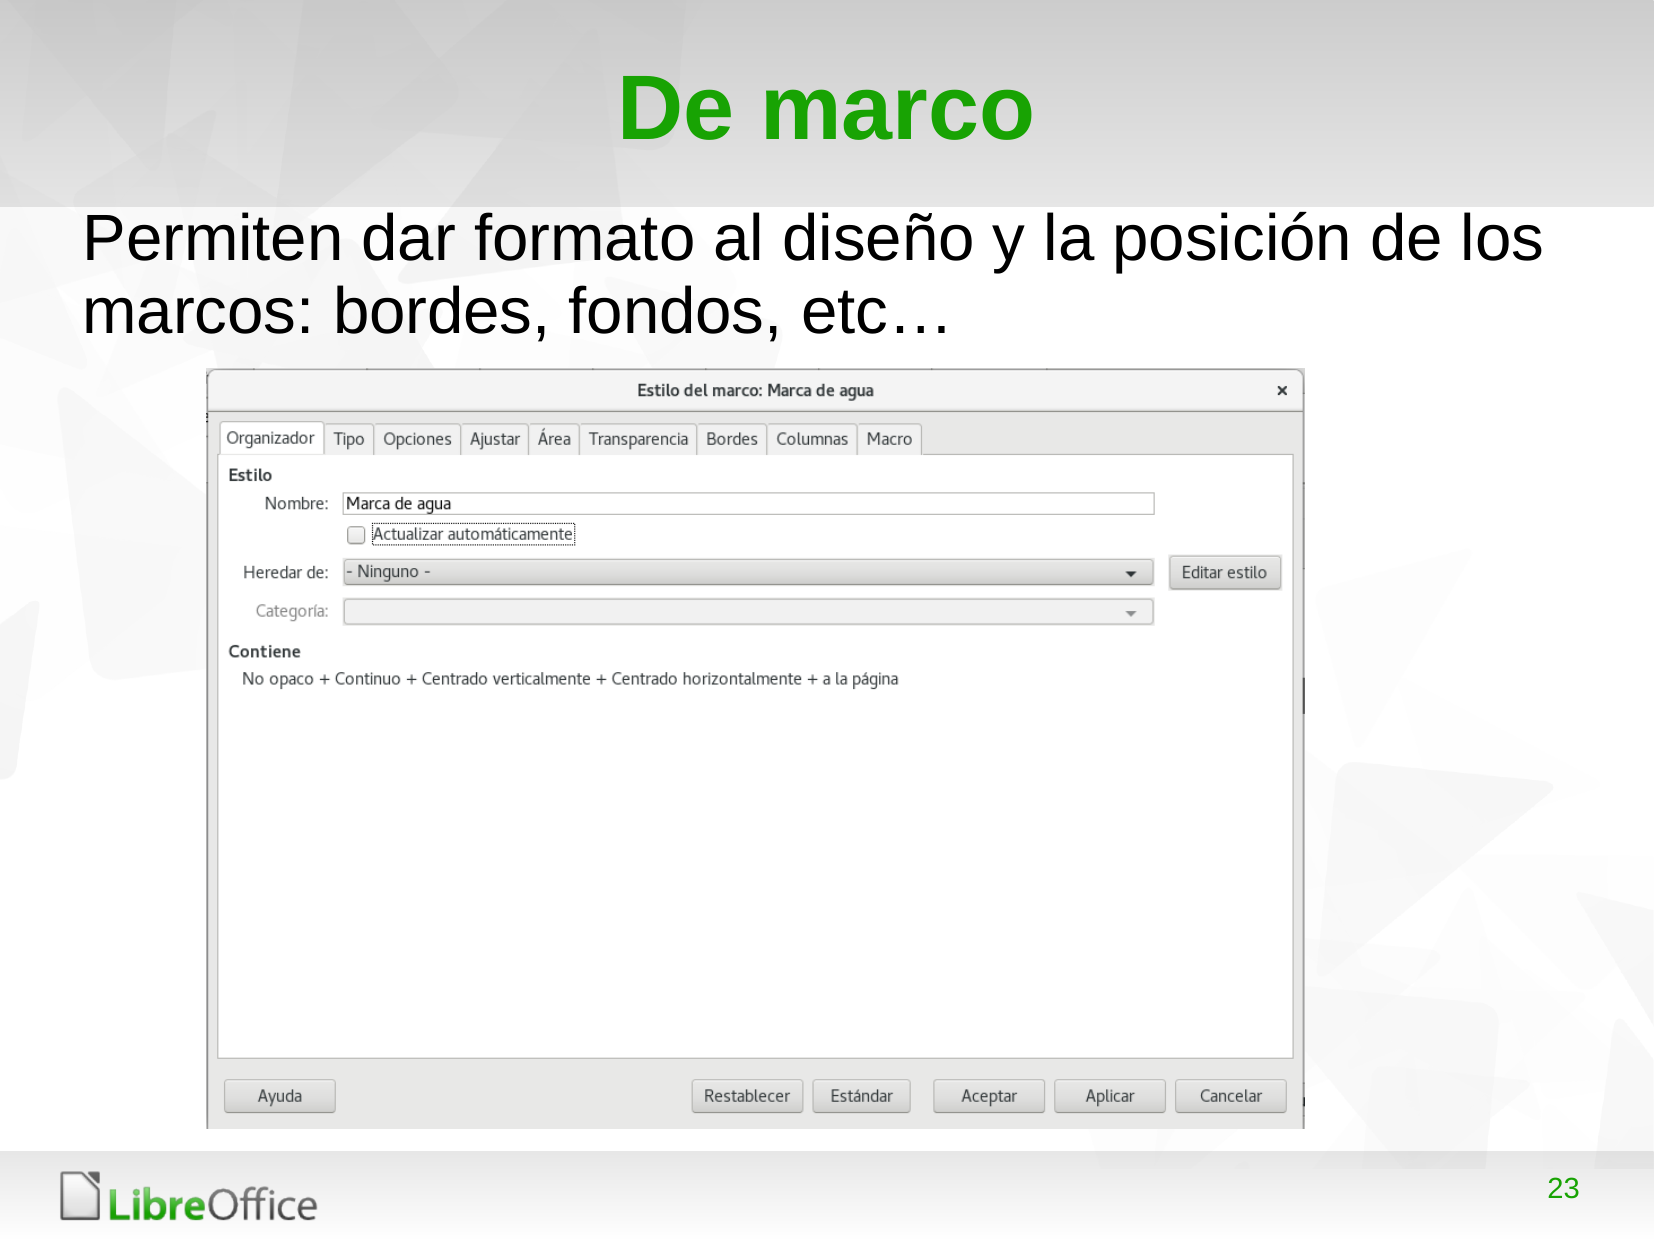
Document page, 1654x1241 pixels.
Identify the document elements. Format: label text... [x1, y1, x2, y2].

title De marco [82, 49, 1571, 166]
picture [41, 1152, 337, 1240]
list Permiten dar formato al diseño y la posición de los marcos: bordes, fondos, etc… [82, 201, 1571, 349]
picture [0, 0, 1654, 1169]
